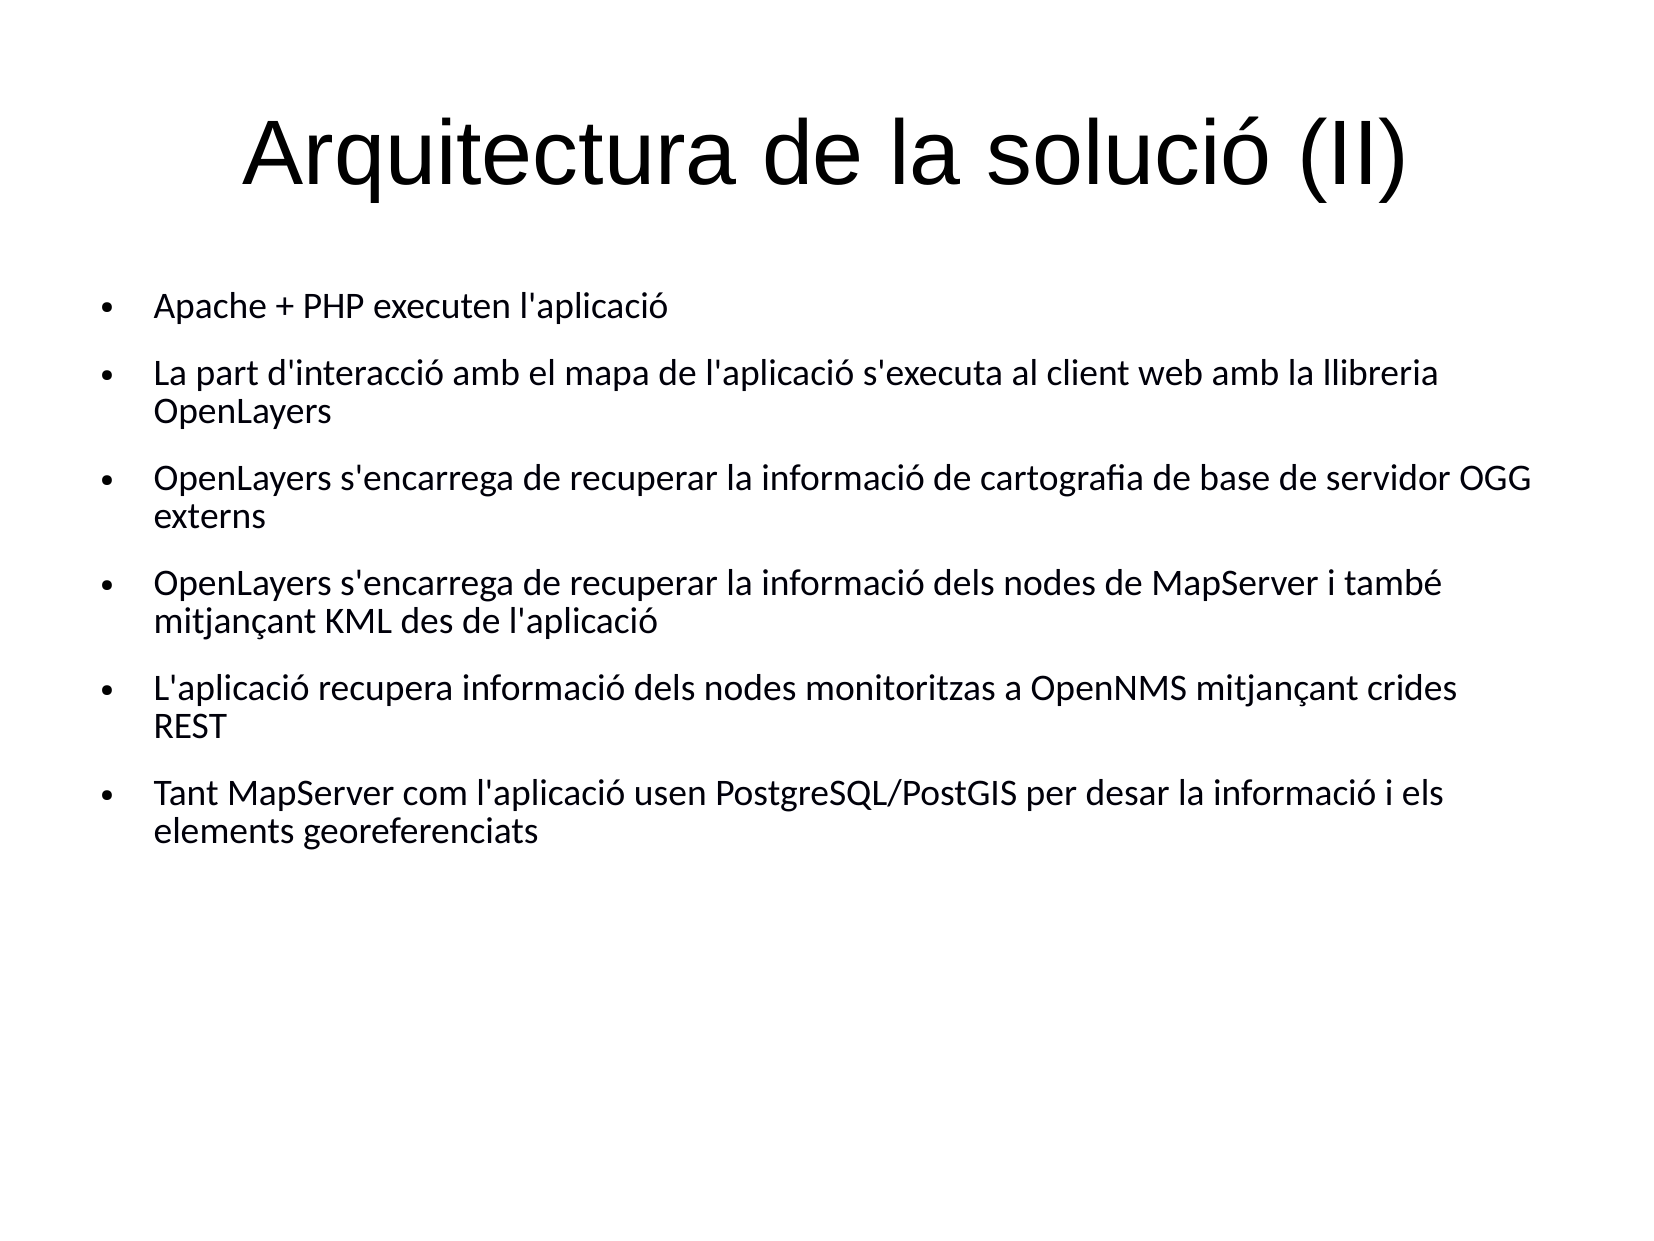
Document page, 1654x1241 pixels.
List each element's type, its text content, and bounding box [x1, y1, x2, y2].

list Apache + PHP executen l'aplicació La part d'interacció amb el mapa de l'aplicació s'executa al client web amb la llibreria OpenLayers OpenLayers s'encarrega de recuperar la informació de cartografia de base de servidor OGG externs OpenLayers s'encarrega de recuperar la informació dels nodes de MapServer i també mitjançant KML des de l'aplicació L'aplicació recupera informació dels nodes monitoritzas a OpenNMS mitjançant crides REST Tant MapServer com l'aplicació usen PostgreSQL/PostGIS per desar la informació i els elements georeferenciats [82, 290, 1538, 1010]
title Arquitectura de la solució (II) [82, 49, 1571, 257]
